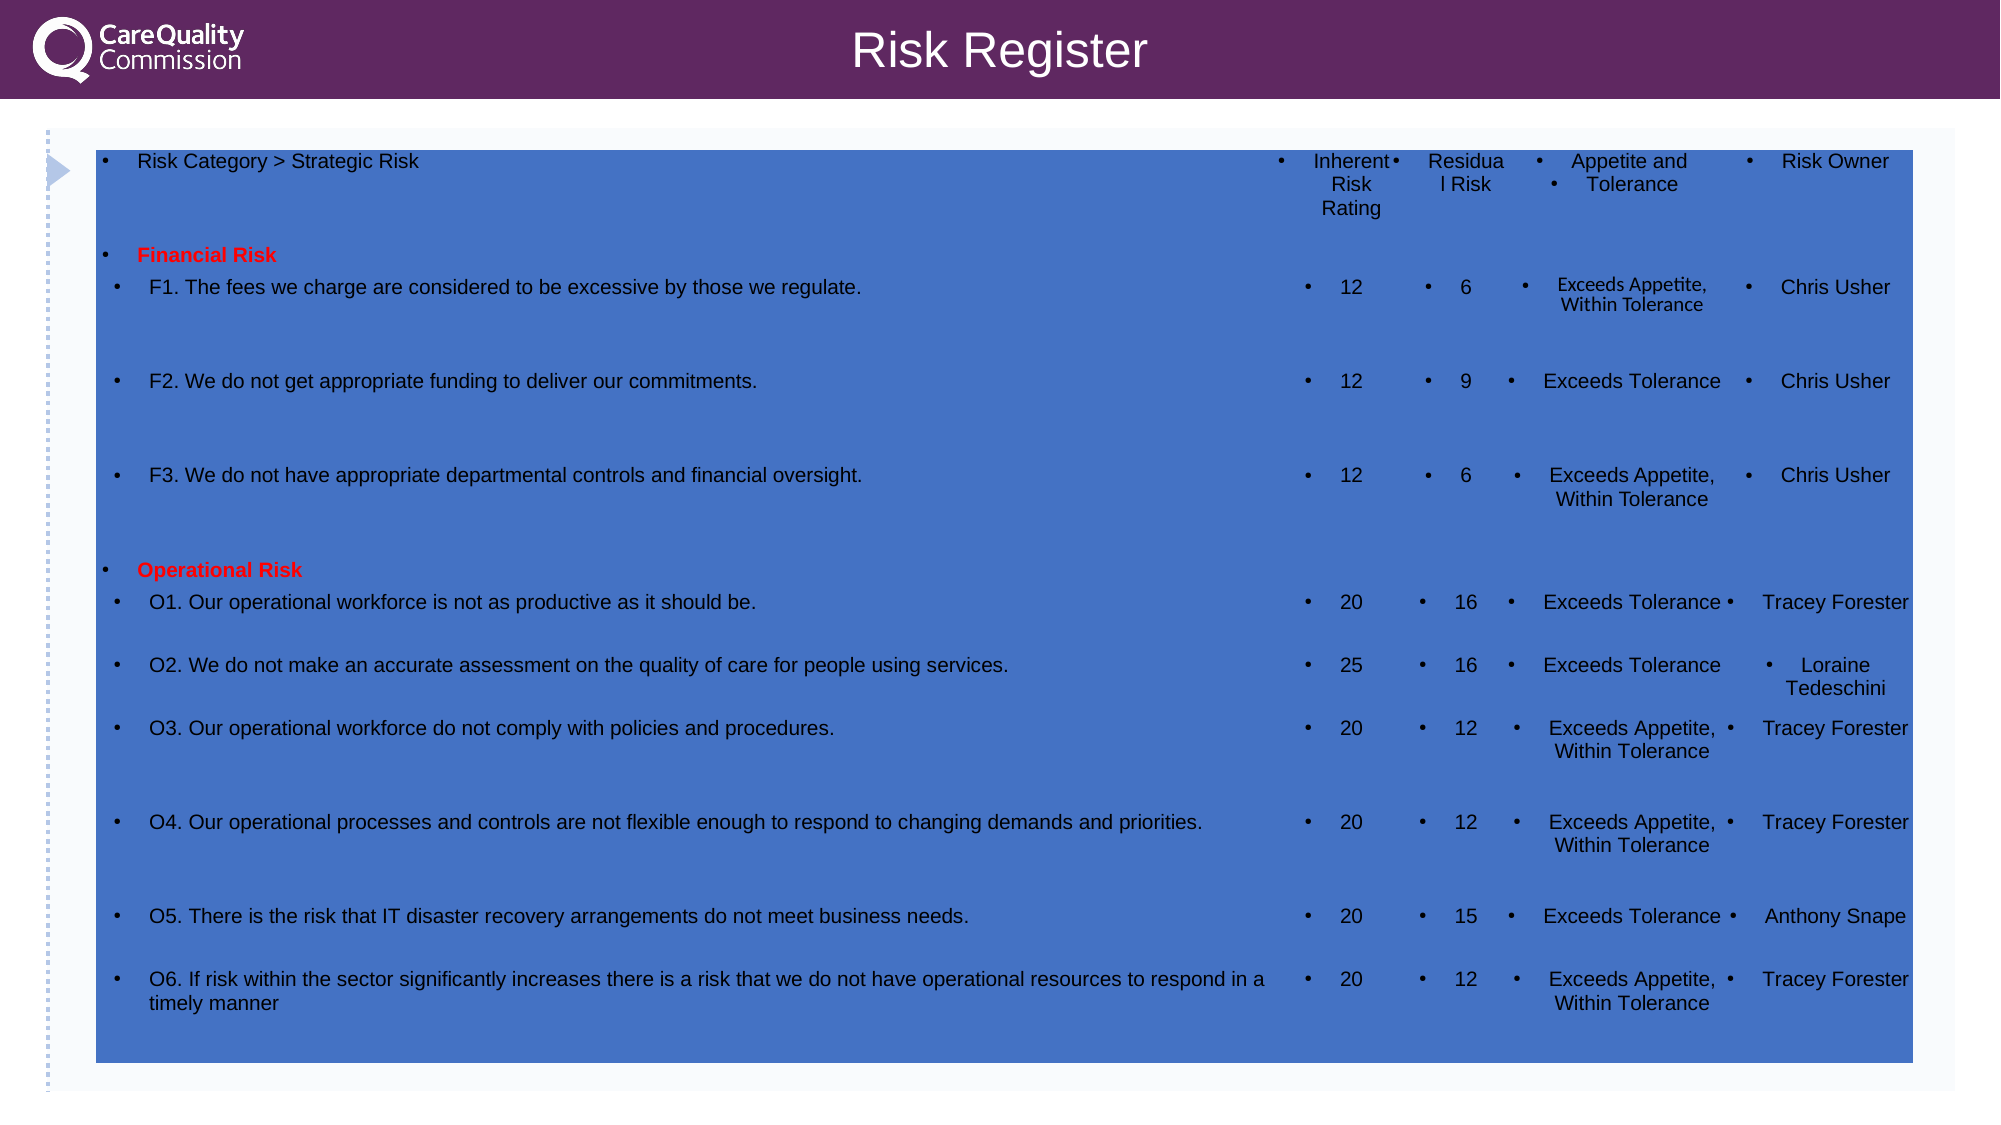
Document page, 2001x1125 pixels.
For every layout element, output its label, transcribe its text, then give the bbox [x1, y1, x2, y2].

table_cell O5. There is the risk that IT disaster recovery arrangements do not meet business needs. [96, 905, 1276, 968]
table_cell Loraine Tedeschini [1723, 653, 1913, 717]
table_cell 20 [1276, 905, 1391, 968]
text_box Risk Register [641, 9, 1358, 86]
table_cell 20 [1276, 811, 1391, 905]
table_cell 16 [1391, 653, 1506, 717]
table_cell F2. We do not get appropriate funding to deliver our commitments. [96, 370, 1276, 464]
table_cell Exceeds Appetite, Within Tolerance [1506, 968, 1723, 1063]
table_cell O3. Our operational workforce do not comply with policies and procedures. [96, 717, 1276, 811]
table_cell Exceeds Appetite, Within Tolerance [1506, 464, 1723, 558]
table_cell Tracey Forester [1723, 717, 1913, 811]
table_cell 12 [1391, 968, 1506, 1063]
table_cell 20 [1276, 590, 1391, 653]
table_cell F3. We do not have appropriate departmental controls and financial oversight. [96, 464, 1276, 558]
table_cell Operational Risk [96, 558, 1913, 590]
table_cell 16 [1391, 590, 1506, 653]
table_cell 12 [1276, 276, 1391, 370]
table_header Inherent Risk Rating [1276, 150, 1391, 244]
table_cell O2. We do not make an accurate assessment on the quality of care for people using services. [96, 653, 1276, 717]
table_cell F1. The fees we charge are considered to be excessive by those we regulate. [96, 276, 1276, 370]
table_cell 12 [1276, 370, 1391, 464]
table_cell 9 [1391, 370, 1506, 464]
table_cell O6. If risk within the sector significantly increases there is a risk that we do not have operational resources to respond in a timely manner [96, 968, 1276, 1063]
table_cell O4. Our operational processes and controls are not flexible enough to respond to changing demands and priorities. [96, 811, 1276, 905]
table_cell 12 [1391, 717, 1506, 811]
table_cell O1. Our operational workforce is not as productive as it should be. [96, 590, 1276, 653]
picture [32, 16, 245, 84]
table_cell Exceeds Appetite, Within Tolerance [1506, 811, 1723, 905]
table_cell Tracey Forester [1723, 968, 1913, 1063]
table_header Residual Risk [1391, 150, 1506, 244]
table_header Risk Owner [1723, 150, 1913, 244]
text_box [47, 128, 1955, 1091]
table_cell Exceeds Tolerance [1506, 905, 1723, 968]
text_box [0, 0, 2000, 99]
table_cell 12 [1391, 811, 1506, 905]
table_cell Exceeds Appetite, Within Tolerance [1506, 717, 1723, 811]
table_cell Exceeds Tolerance [1506, 590, 1723, 653]
table_cell Exceeds Tolerance [1506, 370, 1723, 464]
table_cell 6 [1391, 276, 1506, 370]
table_cell 15 [1391, 905, 1506, 968]
table_cell Chris Usher [1723, 464, 1913, 558]
table_cell 20 [1276, 968, 1391, 1063]
table_cell Tracey Forester [1723, 811, 1913, 905]
table_cell Financial Risk [96, 244, 1913, 276]
table_cell Tracey Forester [1723, 590, 1913, 653]
table_header Risk Category > Strategic Risk [96, 150, 1276, 244]
table_cell Exceeds Tolerance [1506, 653, 1723, 717]
table_cell 6 [1391, 464, 1506, 558]
table_cell 20 [1276, 717, 1391, 811]
table_cell Anthony Snape [1723, 905, 1913, 968]
table_cell 12 [1276, 464, 1391, 558]
table_cell 25 [1276, 653, 1391, 717]
table_cell Exceeds Appetite, Within Tolerance [1506, 276, 1723, 370]
table_cell Chris Usher [1723, 370, 1913, 464]
table_header Appetite and Tolerance [1506, 150, 1723, 244]
table_cell Chris Usher [1723, 276, 1913, 370]
